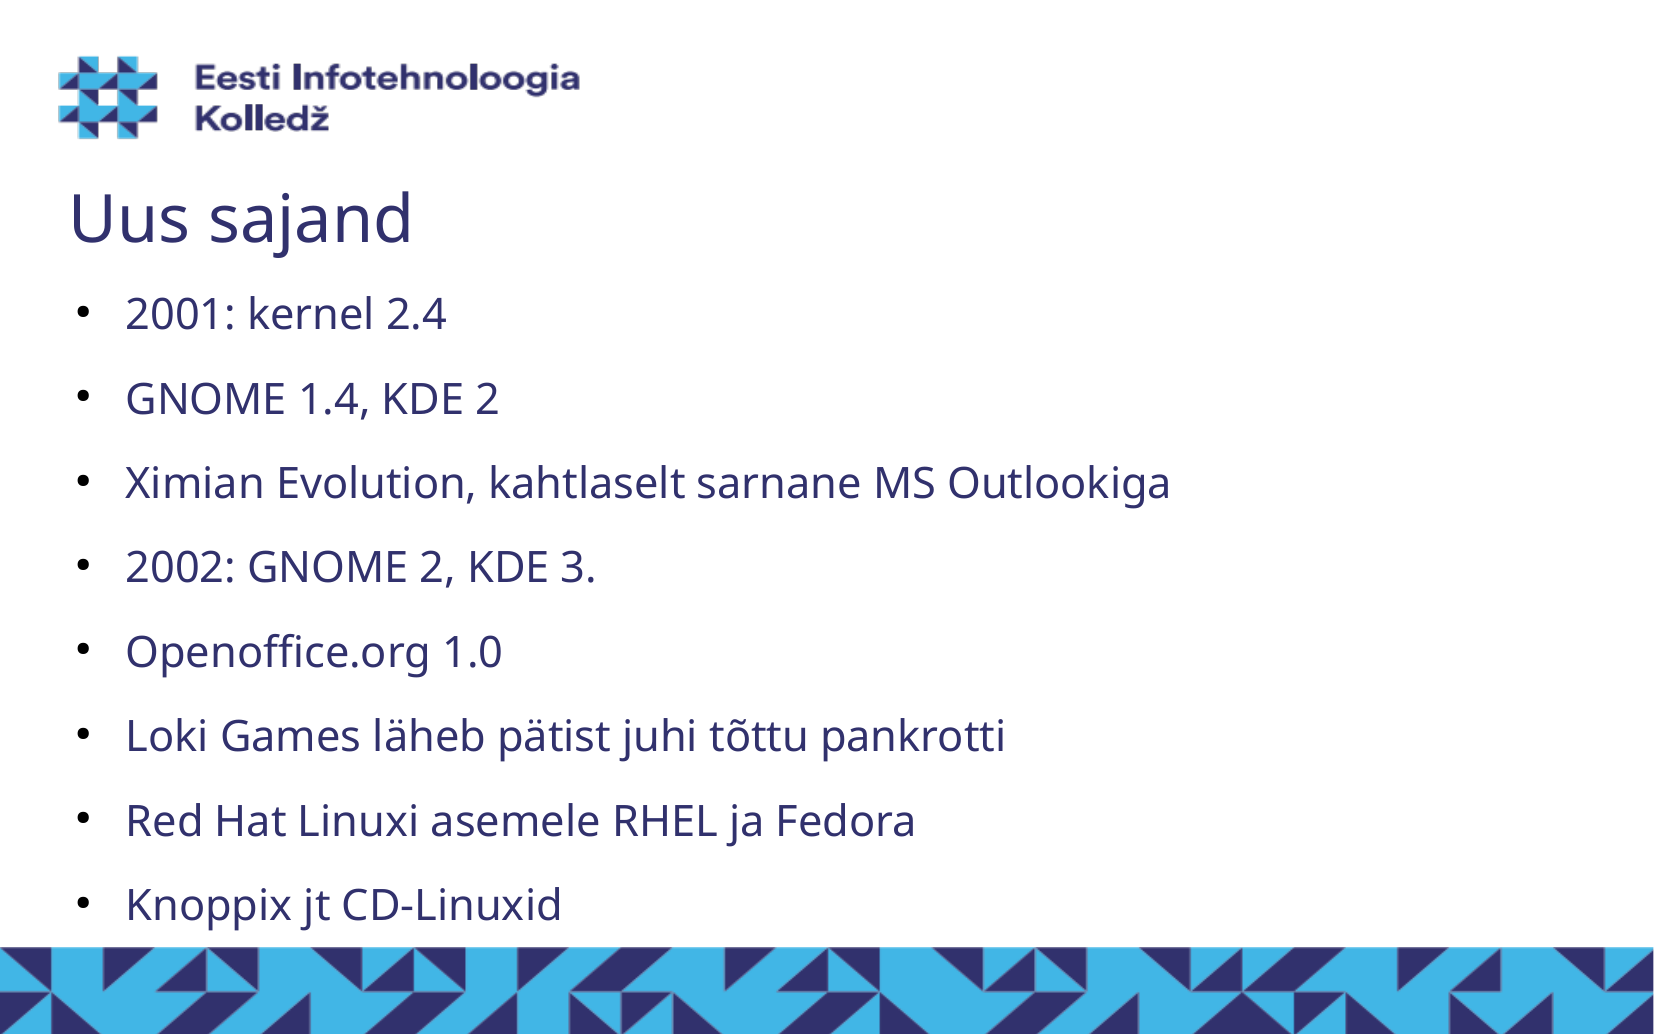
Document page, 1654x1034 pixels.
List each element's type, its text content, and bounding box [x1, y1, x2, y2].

title Uus sajand [68, 147, 1536, 283]
list 2001: kernel 2.4 GNOME 1.4, KDE 2 Ximian Evolution, kahtlaselt sarnane MS Outlookiga 2002: GNOME 2, KDE 3. Openoffice.org 1.0 Loki Games läheb pätist juhi tõttu pankrotti Red Hat Linuxi asemele RHEL ja Fedora Knoppix jt CD-Linuxid [59, 283, 1595, 936]
